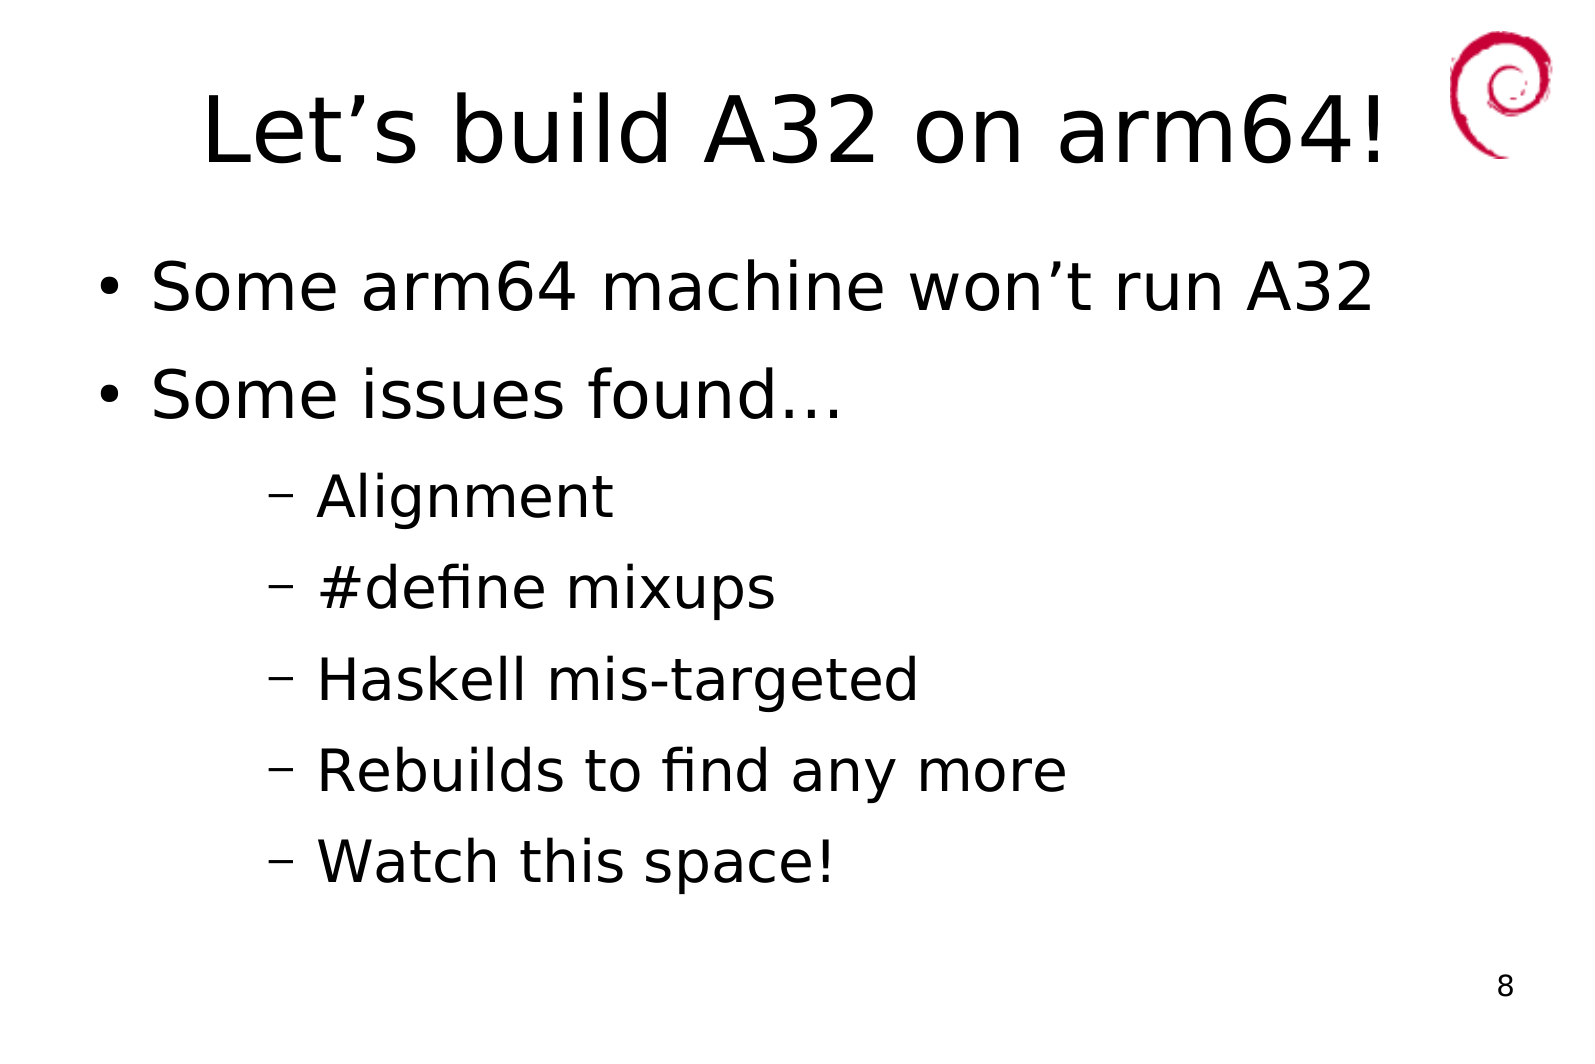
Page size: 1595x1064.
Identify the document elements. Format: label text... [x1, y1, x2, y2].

title Let’s build A32 on arm64! [79, 49, 1515, 213]
picture [1450, 31, 1555, 159]
list Some arm64 machine won’t run A32 Some issues found… Alignment #define mixups Haskell mis-targeted Rebuilds to find any more Watch this space! [79, 248, 1515, 1039]
